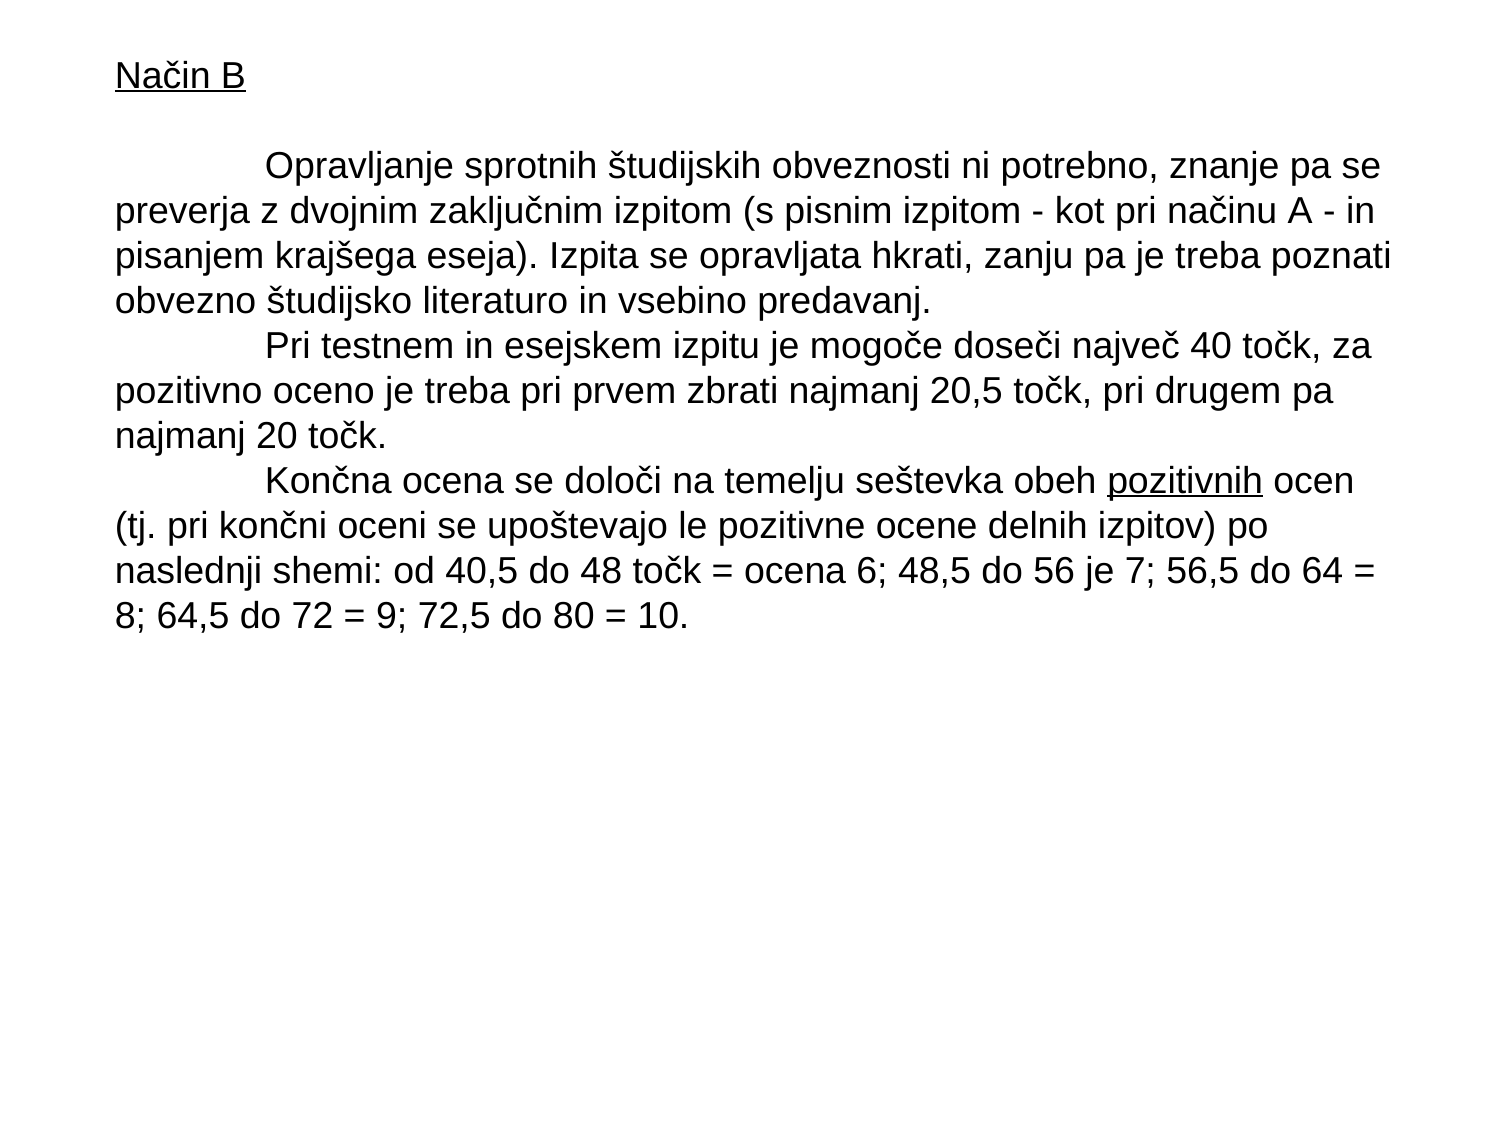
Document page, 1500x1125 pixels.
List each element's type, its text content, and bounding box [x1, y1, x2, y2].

text_box Način B Opravljanje sprotnih študijskih obveznosti ni potrebno, znanje pa se preverja z dvojnim zaključnim izpitom (s pisnim izpitom - kot pri načinu A - in pisanjem krajšega eseja). Izpita se opravljata hkrati, zanju pa je treba poznati obvezno študijsko literaturo in vsebino predavanj. Pri testnem in esejskem izpitu je mogoče doseči največ 40 točk, za pozitivno oceno je treba pri prvem zbrati najmanj 20,5 točk, pri drugem pa najmanj 20 točk. Končna ocena se določi na temelju seštevka obeh pozitivnih ocen (tj. pri končni oceni se upoštevajo le pozitivne ocene delnih izpitov) po naslednji shemi: od 40,5 do 48 točk = ocena 6; 48,5 do 56 je 7; 56,5 do 64 = 8; 64,5 do 72 = 9; 72,5 do 80 = 10. [100, 42, 1412, 689]
